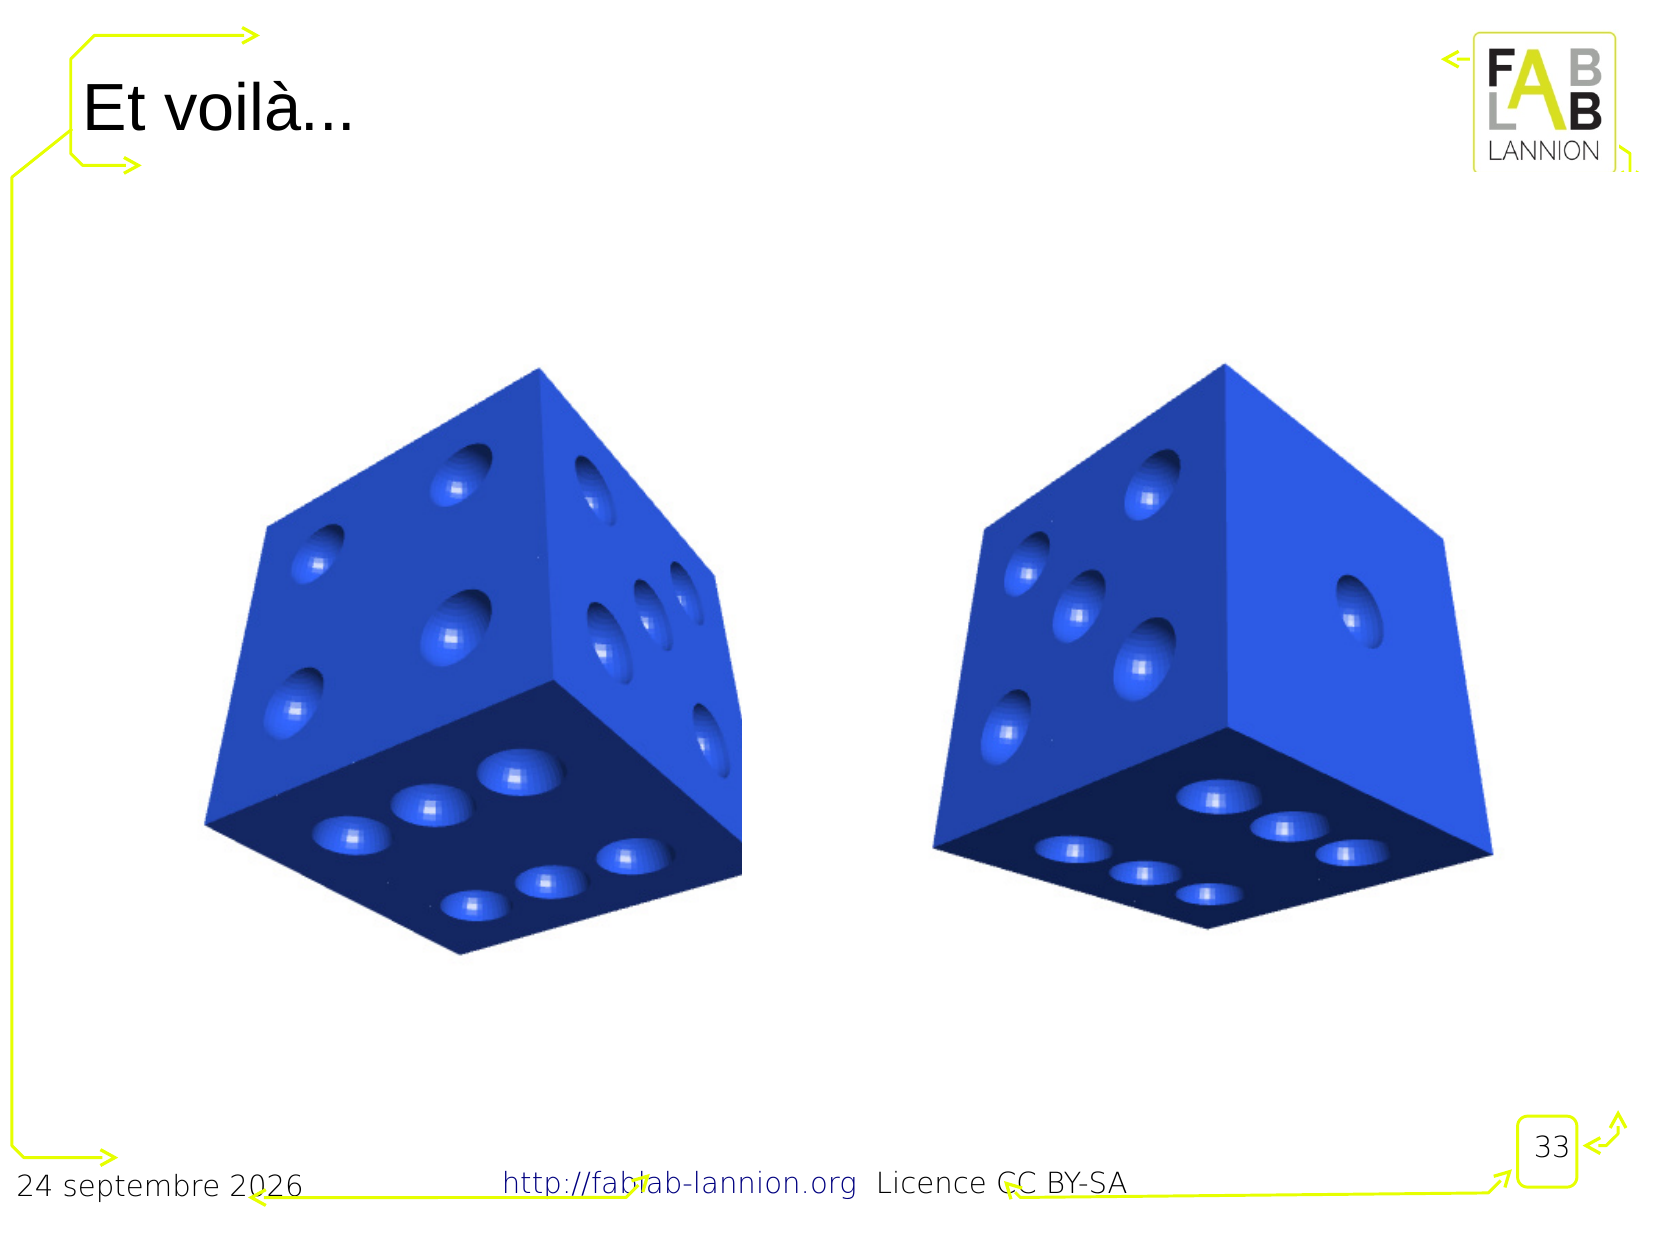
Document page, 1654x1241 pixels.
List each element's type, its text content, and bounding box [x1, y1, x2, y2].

title Et voilà... [82, 49, 1441, 166]
picture [23, 29, 1654, 1009]
